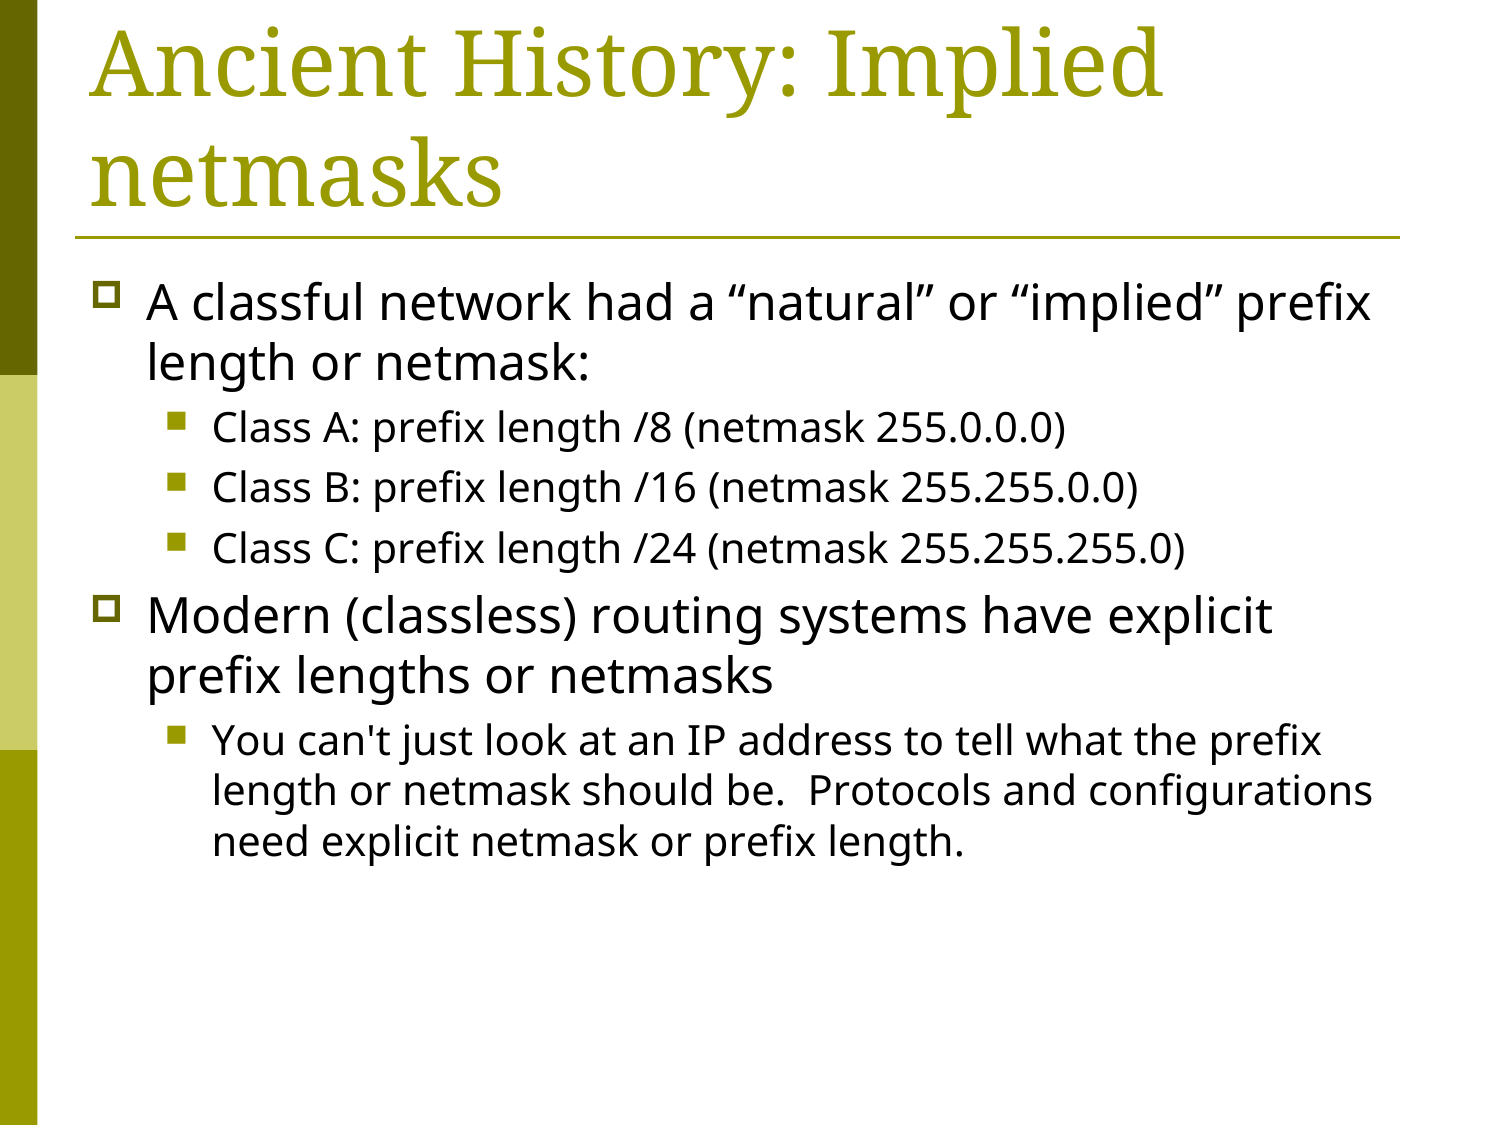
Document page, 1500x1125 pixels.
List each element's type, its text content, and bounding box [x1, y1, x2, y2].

list A classful network had a “natural” or “implied” prefix length or netmask: Class A: prefix length /8 (netmask 255.0.0.0) Class B: prefix length /16 (netmask 255.255.0.0) Class C: prefix length /24 (netmask 255.255.255.0) Modern (classless) routing systems have explicit prefix lengths or netmasks You can't just look at an IP address to tell what the prefix length or netmask should be. Protocols and configurations need explicit netmask or prefix length. [75, 262, 1426, 1006]
title Ancient History: Implied netmasks [75, 45, 1426, 233]
